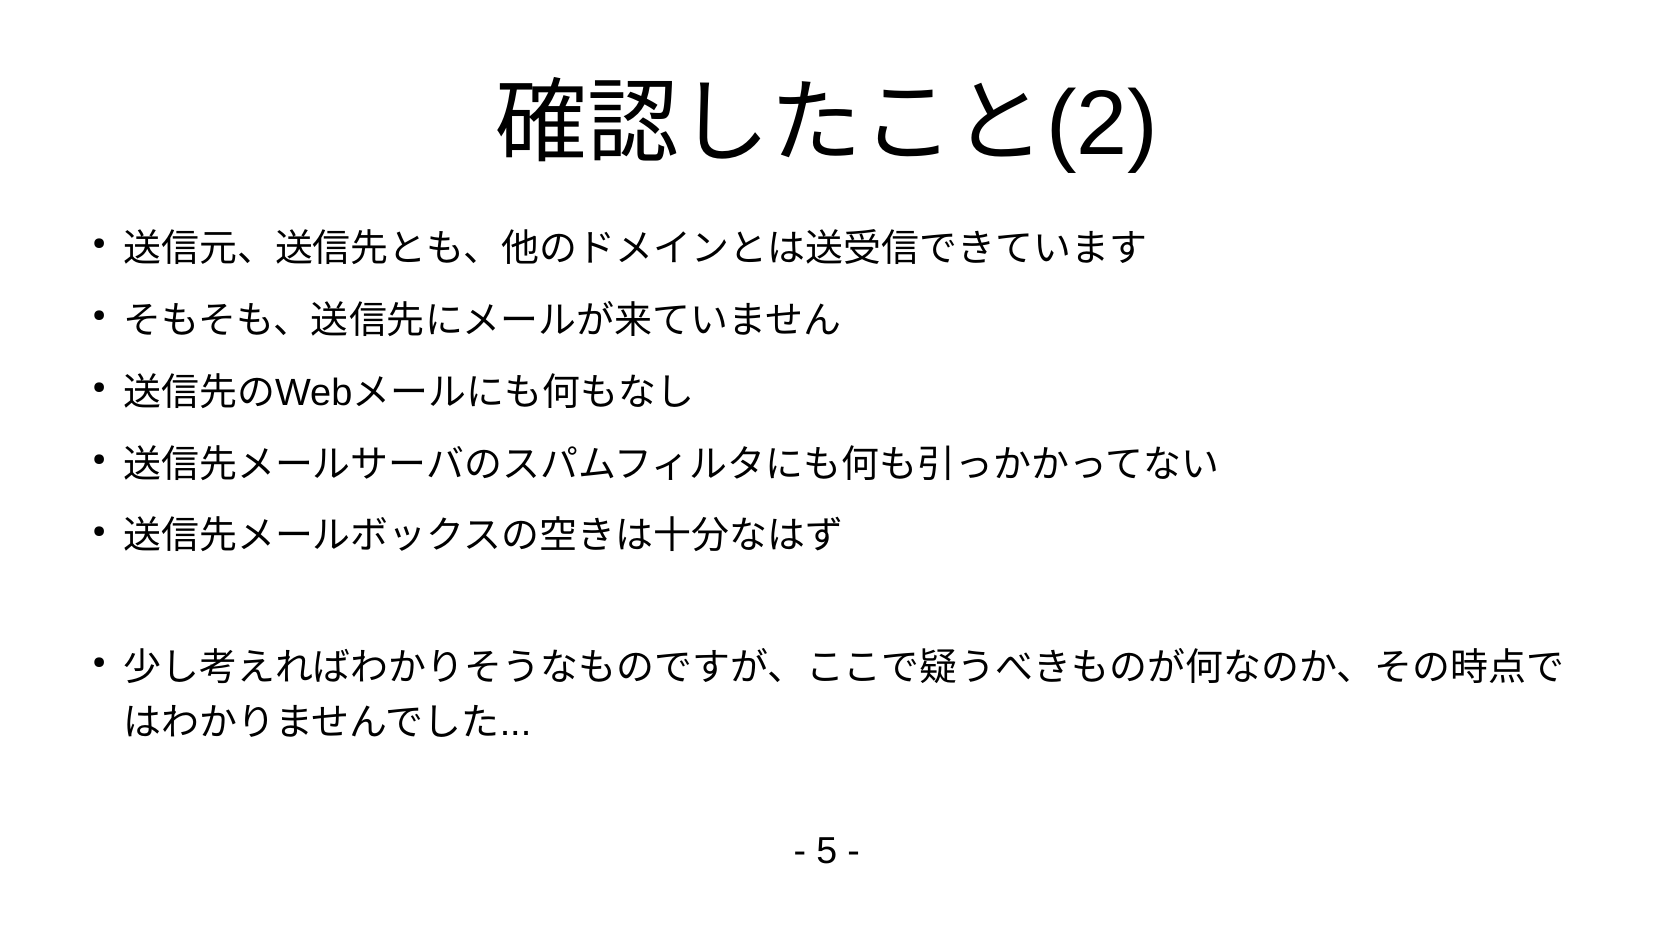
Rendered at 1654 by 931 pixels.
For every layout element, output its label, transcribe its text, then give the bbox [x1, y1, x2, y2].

title 確認したこと(2) [82, 37, 1571, 193]
list 送信元、送信先とも、他のドメインとは送受信できています そもそも、送信先にメールが来ていません 送信先のWebメールにも何もなし 送信先メールサーバのスパムフィルタにも何も引っかかってない 送信先メールボックスの空きは十分なはず 少し考えればわかりそうなものですが、ここで疑うべきものが何なのか、その時点ではわかりませんでした... [82, 217, 1571, 758]
text_box - <number> - [703, 815, 950, 886]
